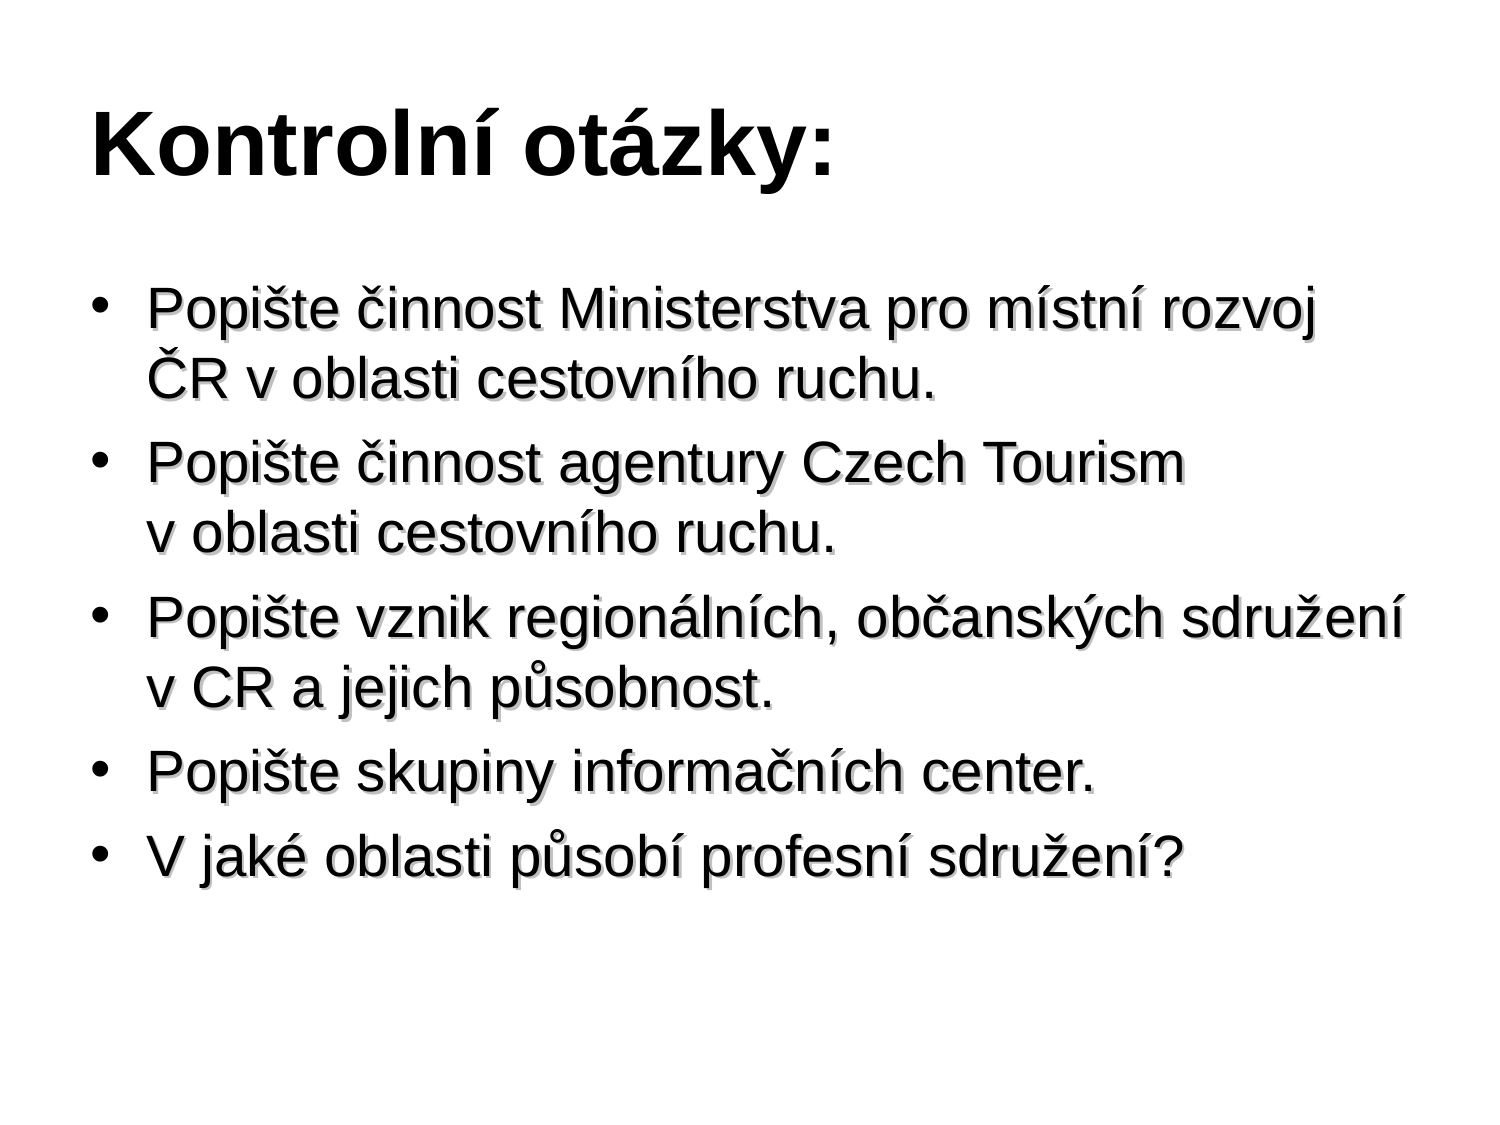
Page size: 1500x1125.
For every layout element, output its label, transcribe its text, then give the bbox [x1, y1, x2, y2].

list Popište činnost Ministerstva pro místní rozvoj ČR v oblasti cestovního ruchu. Popište činnost agentury Czech Tourism v oblasti cestovního ruchu. Popište vznik regionálních, občanských sdružení v CR a jejich působnost. Popište skupiny informačních center. V jaké oblasti působí profesní sdružení? [75, 262, 1426, 1089]
title Kontrolní otázky: [75, 45, 1426, 233]
